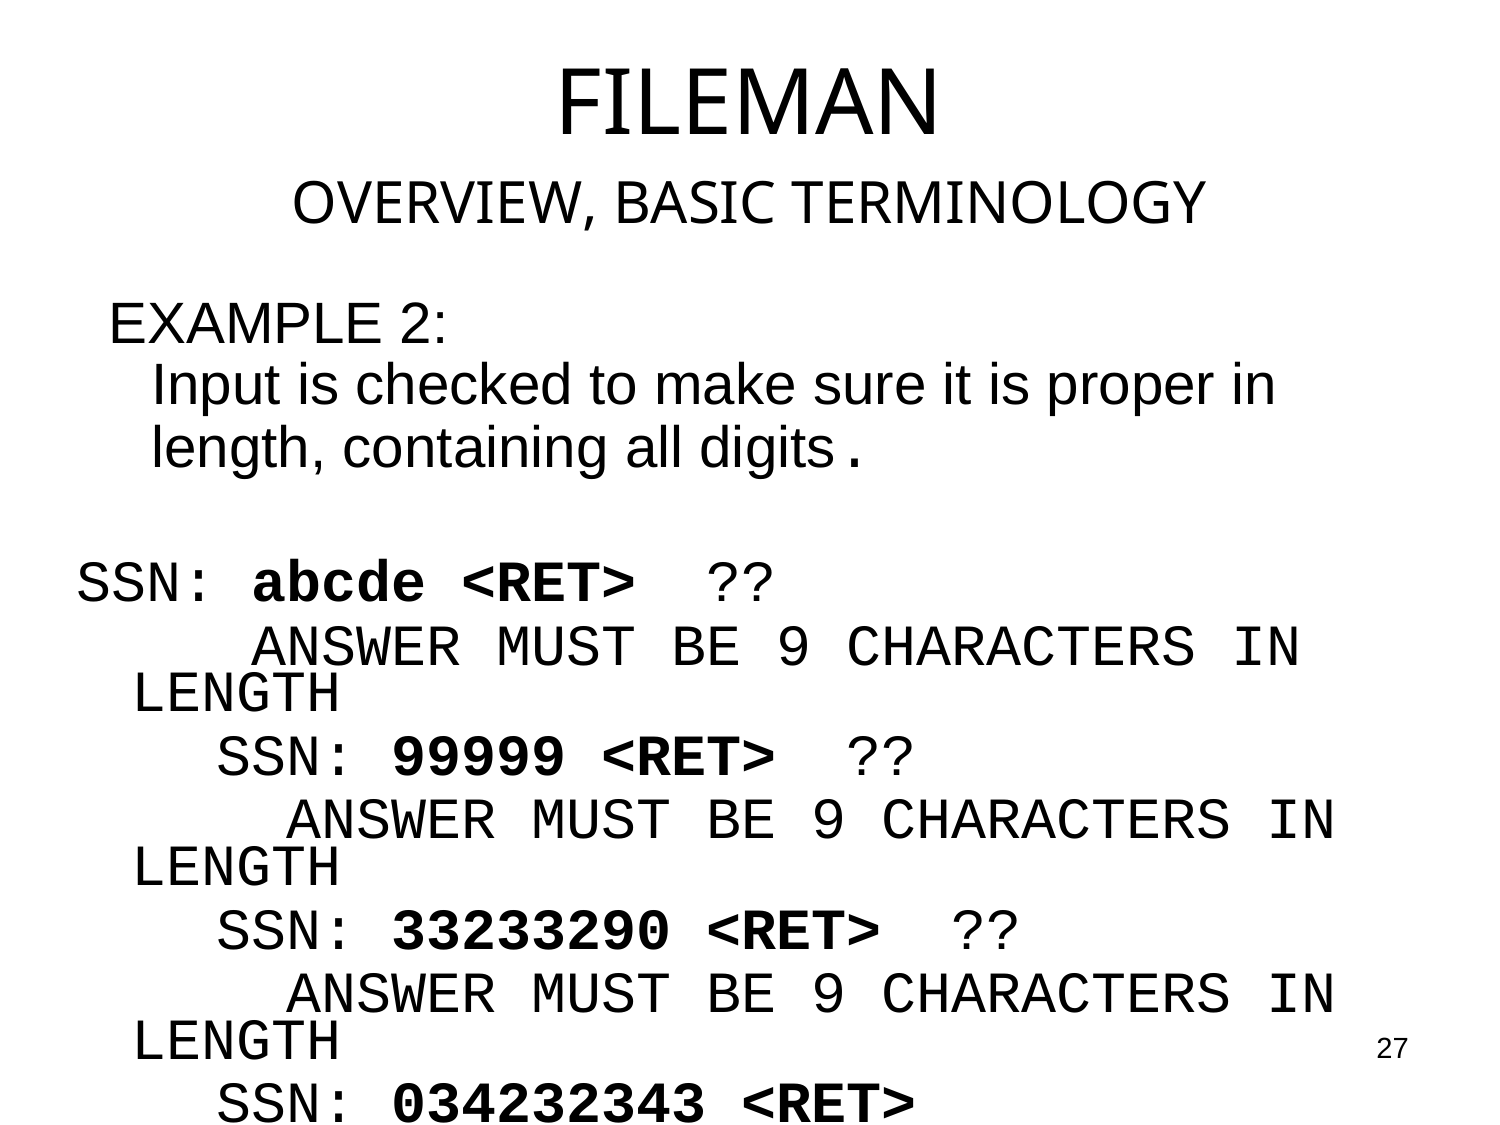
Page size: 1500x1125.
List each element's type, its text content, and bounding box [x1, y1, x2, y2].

title FILEMAN OVERVIEW, BASIC TERMINOLOGY [75, 32, 1424, 245]
list EXAMPLE 2: Input is checked to make sure it is proper in length, containing all digits. SSN: abcde <RET> ?? ANSWER MUST BE 9 CHARACTERS IN LENGTH SSN: 99999 <RET> ?? ANSWER MUST BE 9 CHARACTERS IN LENGTH SSN: 33233290 <RET> ?? ANSWER MUST BE 9 CHARACTERS IN LENGTH SSN: 034232343 <RET> [76, 224, 1426, 1125]
